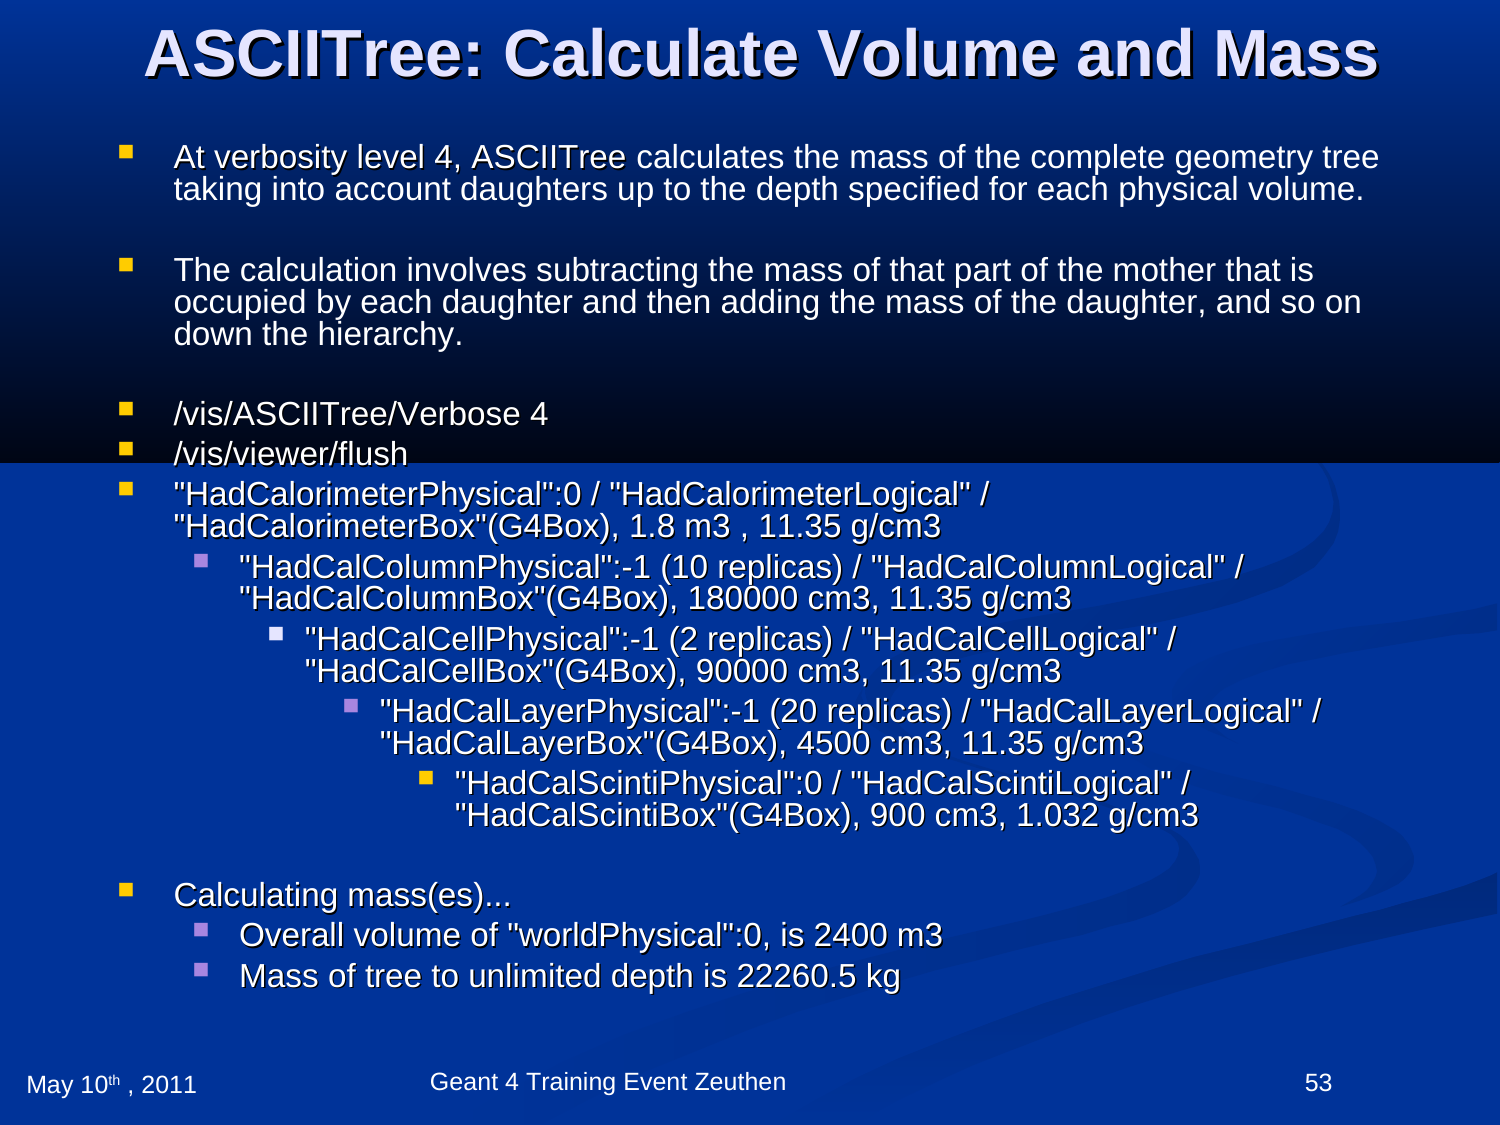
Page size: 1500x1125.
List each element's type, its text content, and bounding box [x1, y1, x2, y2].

title ASCIITree: Calculate Volume and Mass [50, 2, 1476, 98]
list At verbosity level 4, ASCIITree calculates the mass of the complete geometry tree taking into account daughters up to the depth specified for each physical volume. The calculation involves subtracting the mass of that part of the mother that is occupied by each daughter and then adding the mass of the daughter, and so on down the hierarchy. /vis/ASCIITree/Verbose 4 /vis/viewer/flush "HadCalorimeterPhysical":0 / "HadCalorimeterLogical" / "HadCalorimeterBox"(G4Box), 1.8 m3 , 11.35 g/cm3 "HadCalColumnPhysical":-1 (10 replicas) / "HadCalColumnLogical" / "HadCalColumnBox"(G4Box), 180000 cm3, 11.35 g/cm3 "HadCalCellPhysical":-1 (2 replicas) / "HadCalCellLogical" / "HadCalCellBox"(G4Box), 90000 cm3, 11.35 g/cm3 "HadCalLayerPhysical":-1 (20 replicas) / "HadCalLayerLogical" / "HadCalLayerBox"(G4Box), 4500 cm3, 11.35 g/cm3 "HadCalScintiPhysical":0 / "HadCalScintiLogical" / "HadCalScintiBox"(G4Box), 900 cm3, 1.032 g/cm3 Calculating mass(es)... Overall volume of "worldPhysical":0, is 2400 m3 Mass of tree to unlimited depth is 22260.5 kg [102, 87, 1414, 1051]
